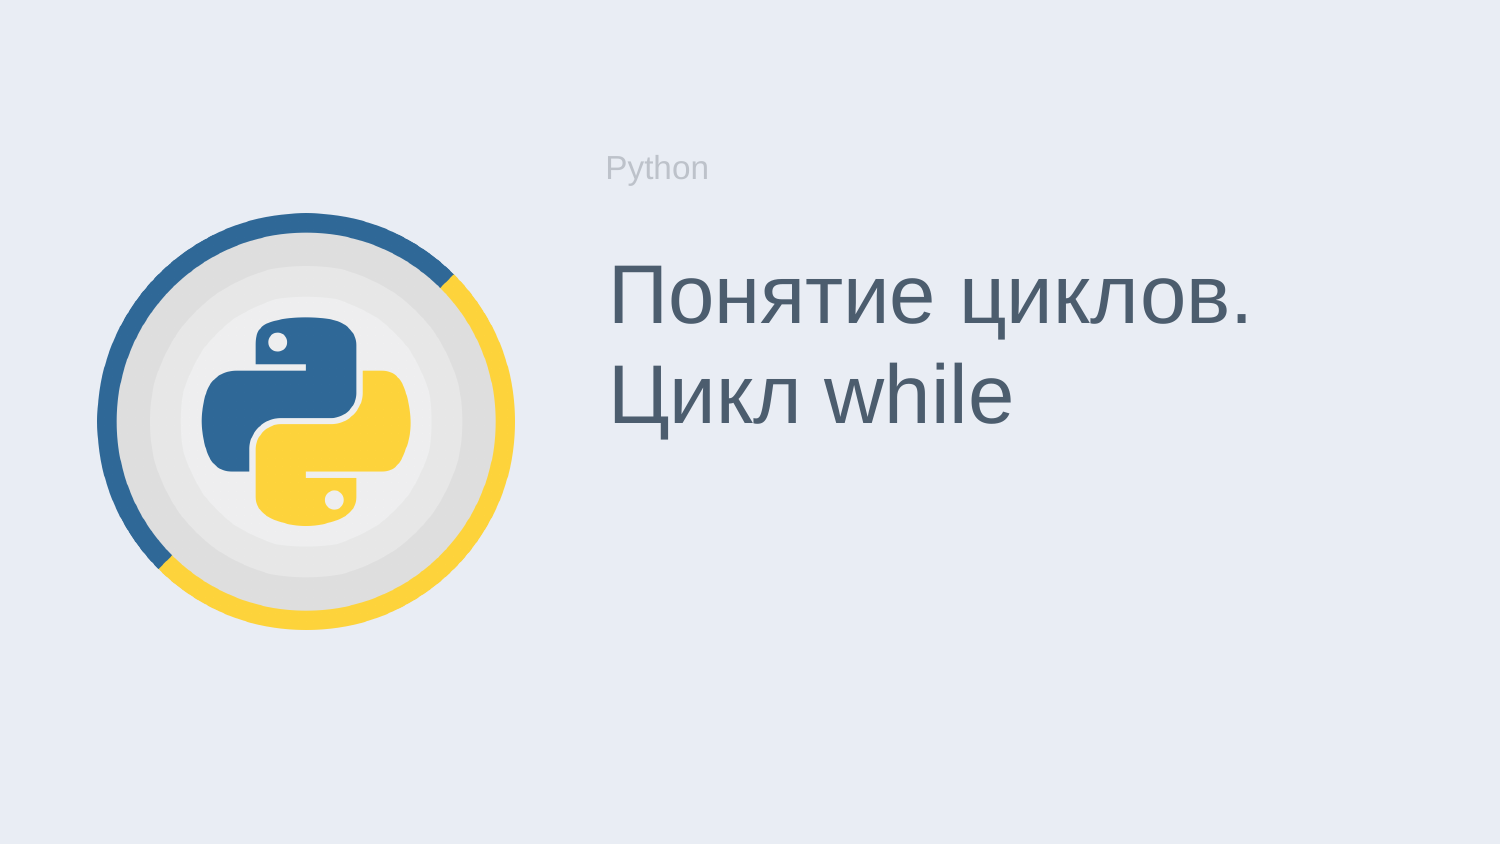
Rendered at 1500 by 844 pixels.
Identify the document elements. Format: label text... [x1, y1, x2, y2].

text_box Понятие циклов. Цикл while [603, 235, 1423, 608]
title Python [601, 141, 1182, 188]
picture [97, 213, 515, 630]
